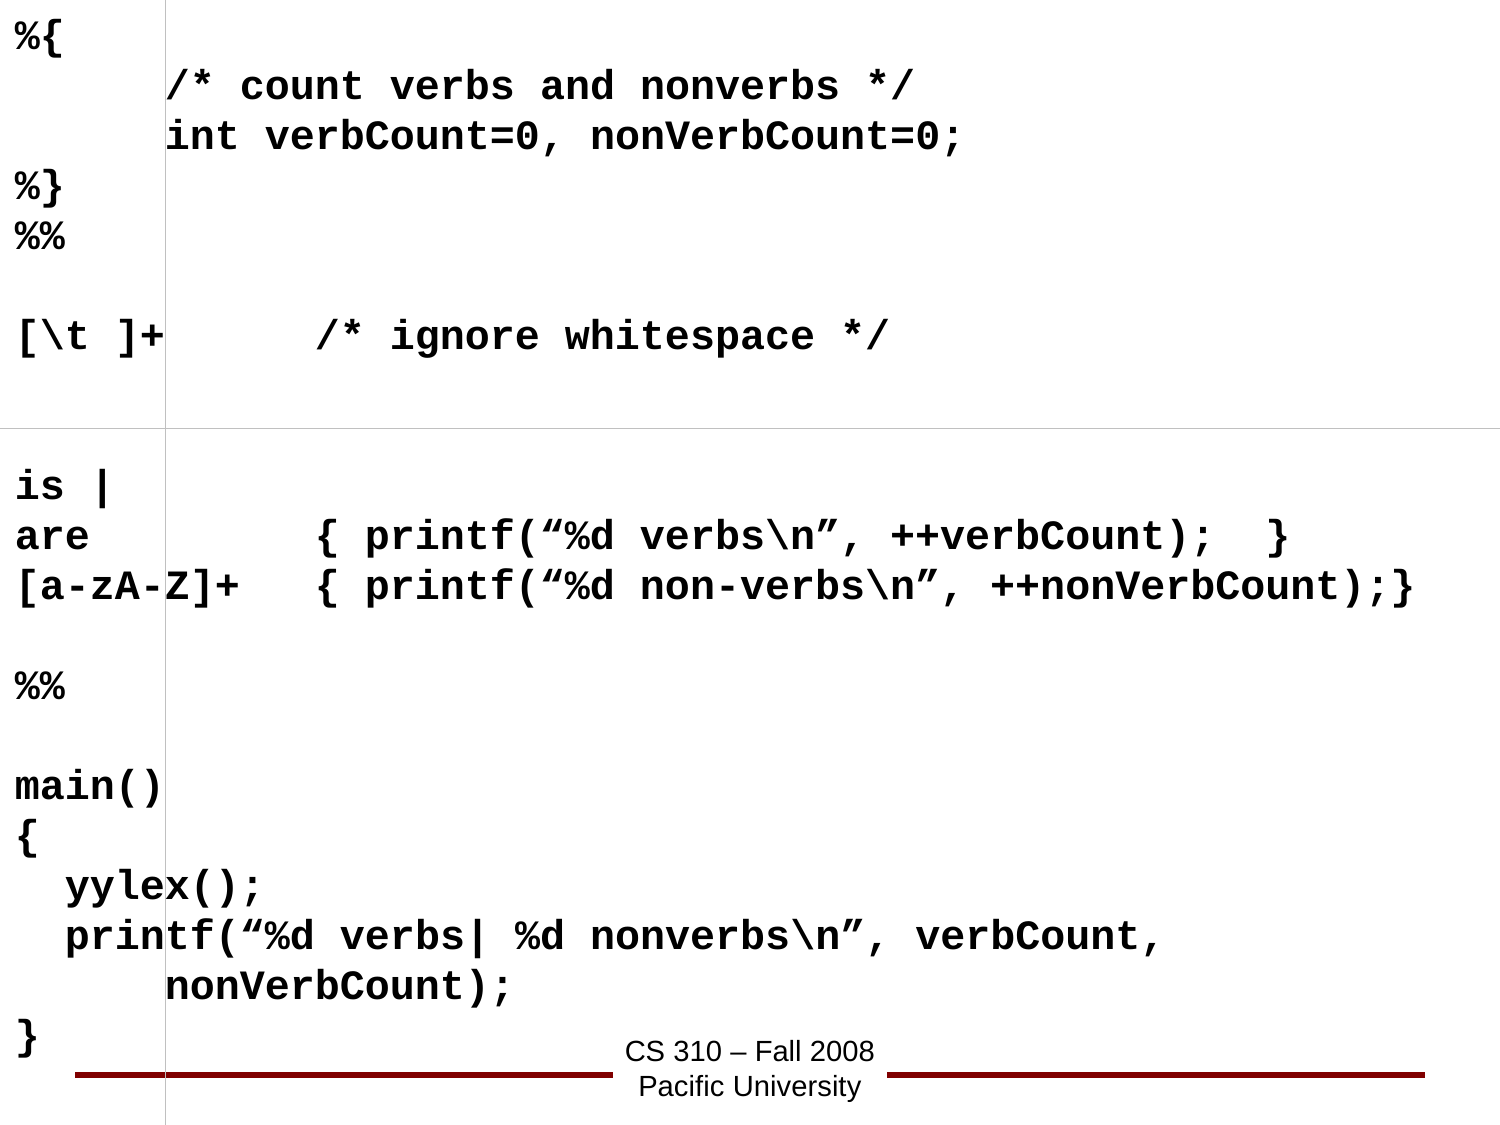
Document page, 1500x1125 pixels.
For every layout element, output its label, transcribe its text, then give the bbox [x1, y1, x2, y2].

text_box %{ /* count verbs and nonverbs */ int verbCount=0, nonVerbCount=0; %} %% [\t ]+ /* ignore whitespace */ is | are { printf(“%d verbs\n”, ++verbCount); } [a-zA-Z]+ { printf(“%d non-verbs\n”, ++nonVerbCount);} %% main() { yylex(); printf(“%d verbs| %d nonverbs\n”, verbCount, nonVerbCount); } [0, 0, 1500, 1066]
